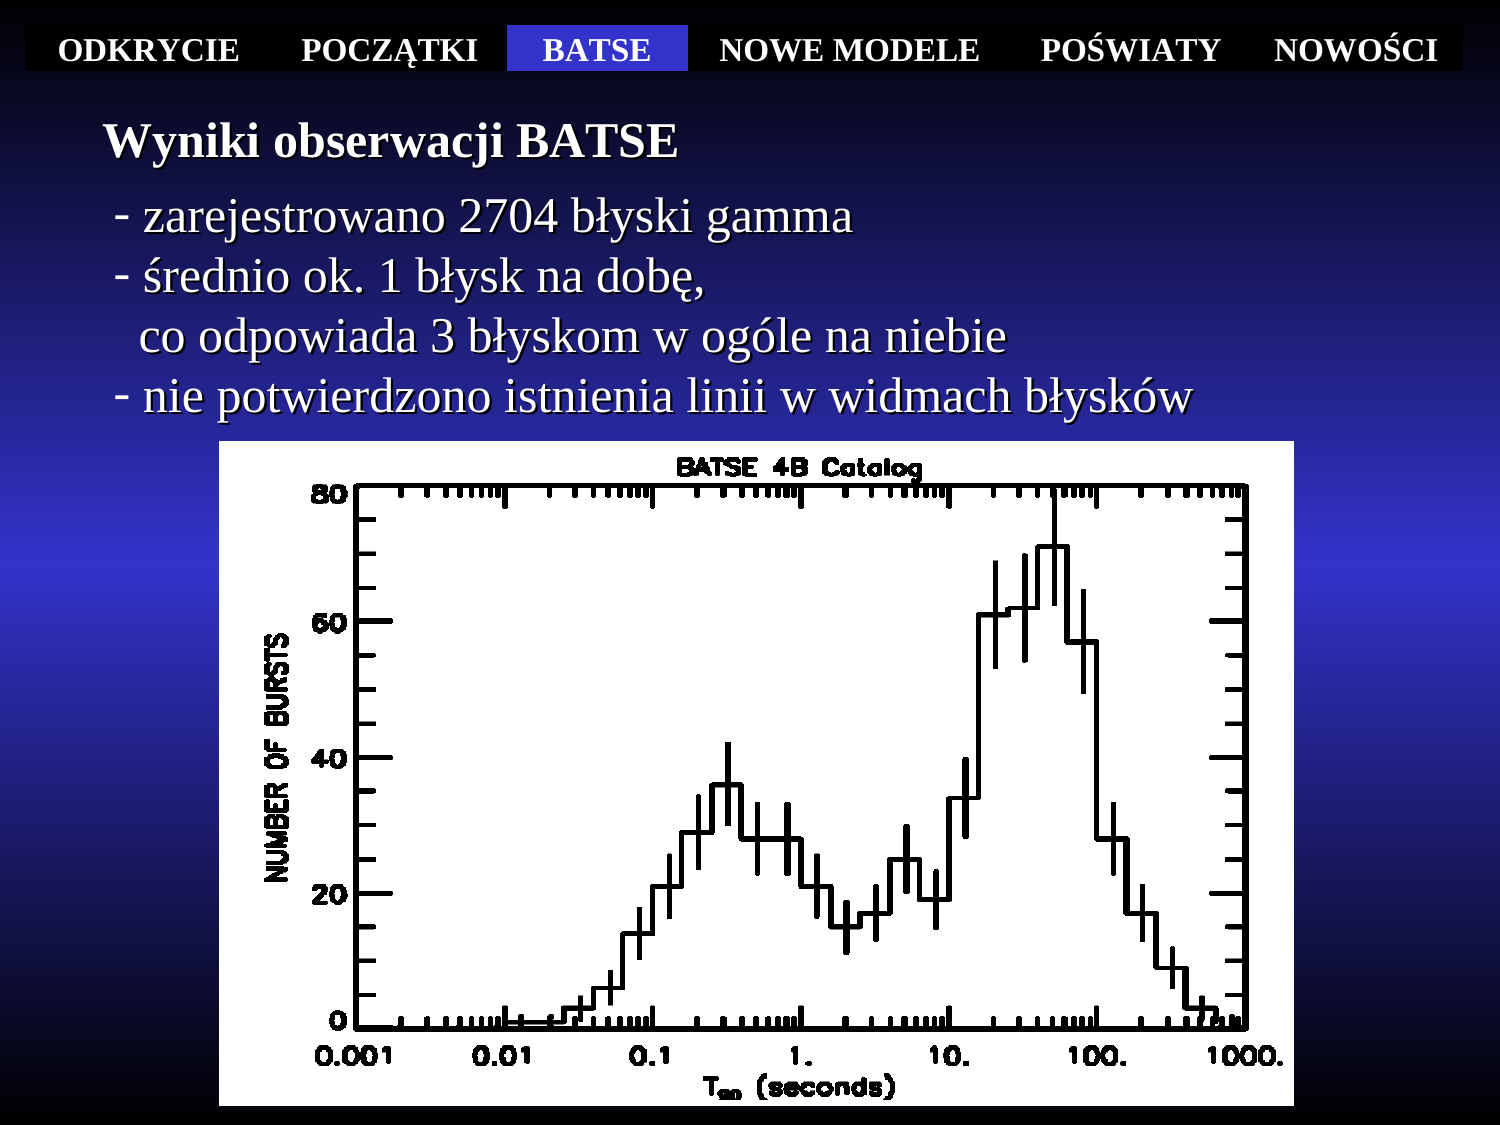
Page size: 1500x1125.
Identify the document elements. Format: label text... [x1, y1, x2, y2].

table_header ODKRYCIE [25, 25, 273, 71]
table_header NOWOŚCI [1250, 25, 1463, 71]
table_header BATSE [507, 25, 688, 71]
text_box zarejestrowano 2704 błyski gamma średnio ok. 1 błysk na dobę, co odpowiada 3 błyskom w ogóle na niebie nie potwierdzono istnienia linii w widmach błysków [98, 174, 1210, 431]
table_header POCZĄTKI [273, 25, 507, 71]
text_box Wyniki obserwacji BATSE [87, 99, 696, 176]
table_header POŚWIATY [1013, 25, 1250, 71]
picture [225, 447, 1288, 1100]
table_header NOWE MODELE [688, 25, 1013, 71]
